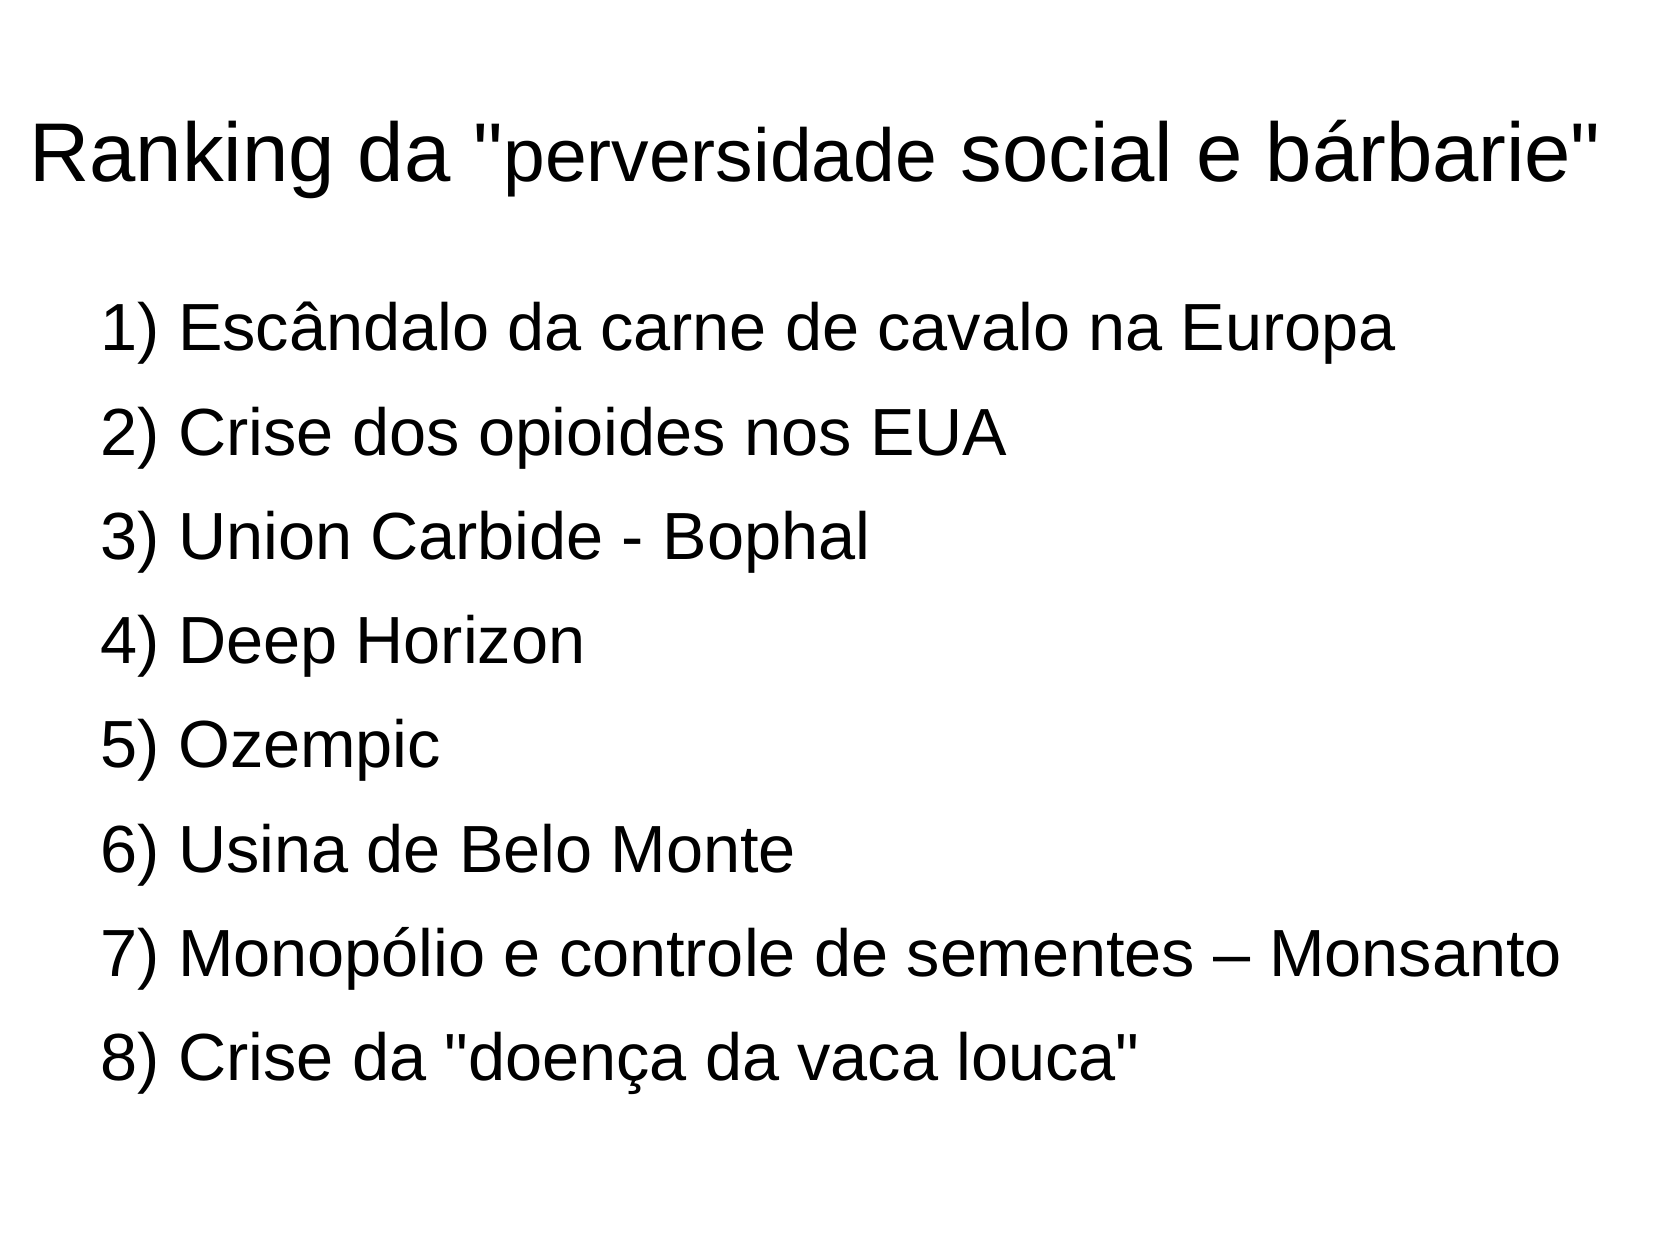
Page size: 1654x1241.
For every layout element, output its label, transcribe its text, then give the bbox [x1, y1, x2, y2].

list Escândalo da carne de cavalo na Europa Crise dos opioides nos EUA Union Carbide - Bophal Deep Horizon Ozempic Usina de Belo Monte Monopólio e controle de sementes – Monsanto Crise da "doença da vaca louca" [82, 290, 1571, 1096]
title Ranking da "perversidade social e bárbarie" [29, 49, 1625, 257]
